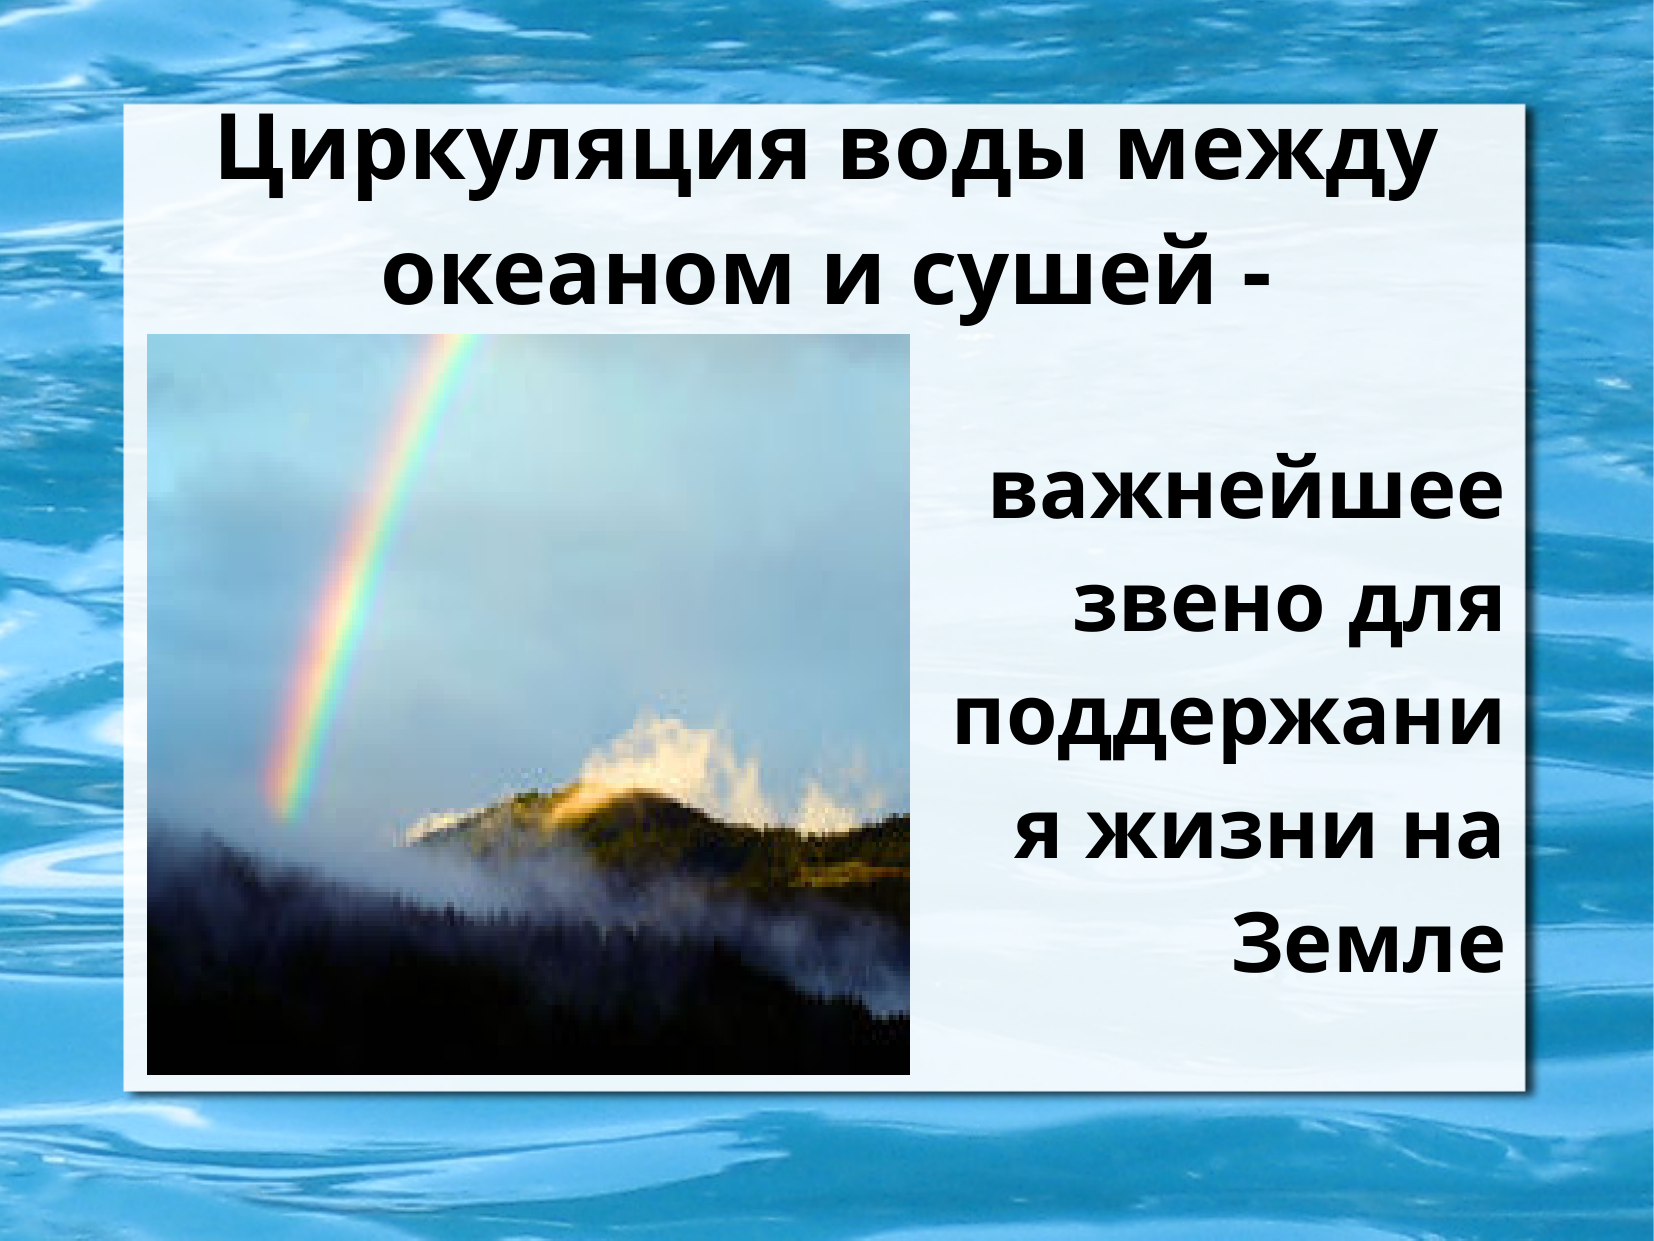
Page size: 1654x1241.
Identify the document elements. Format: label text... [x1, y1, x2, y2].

picture [0, 0, 1654, 1241]
title Циркуляция воды между океаном и сушей - [147, 78, 1506, 334]
list важнейшее звено для поддержания жизни на Земле [843, 324, 1507, 1045]
